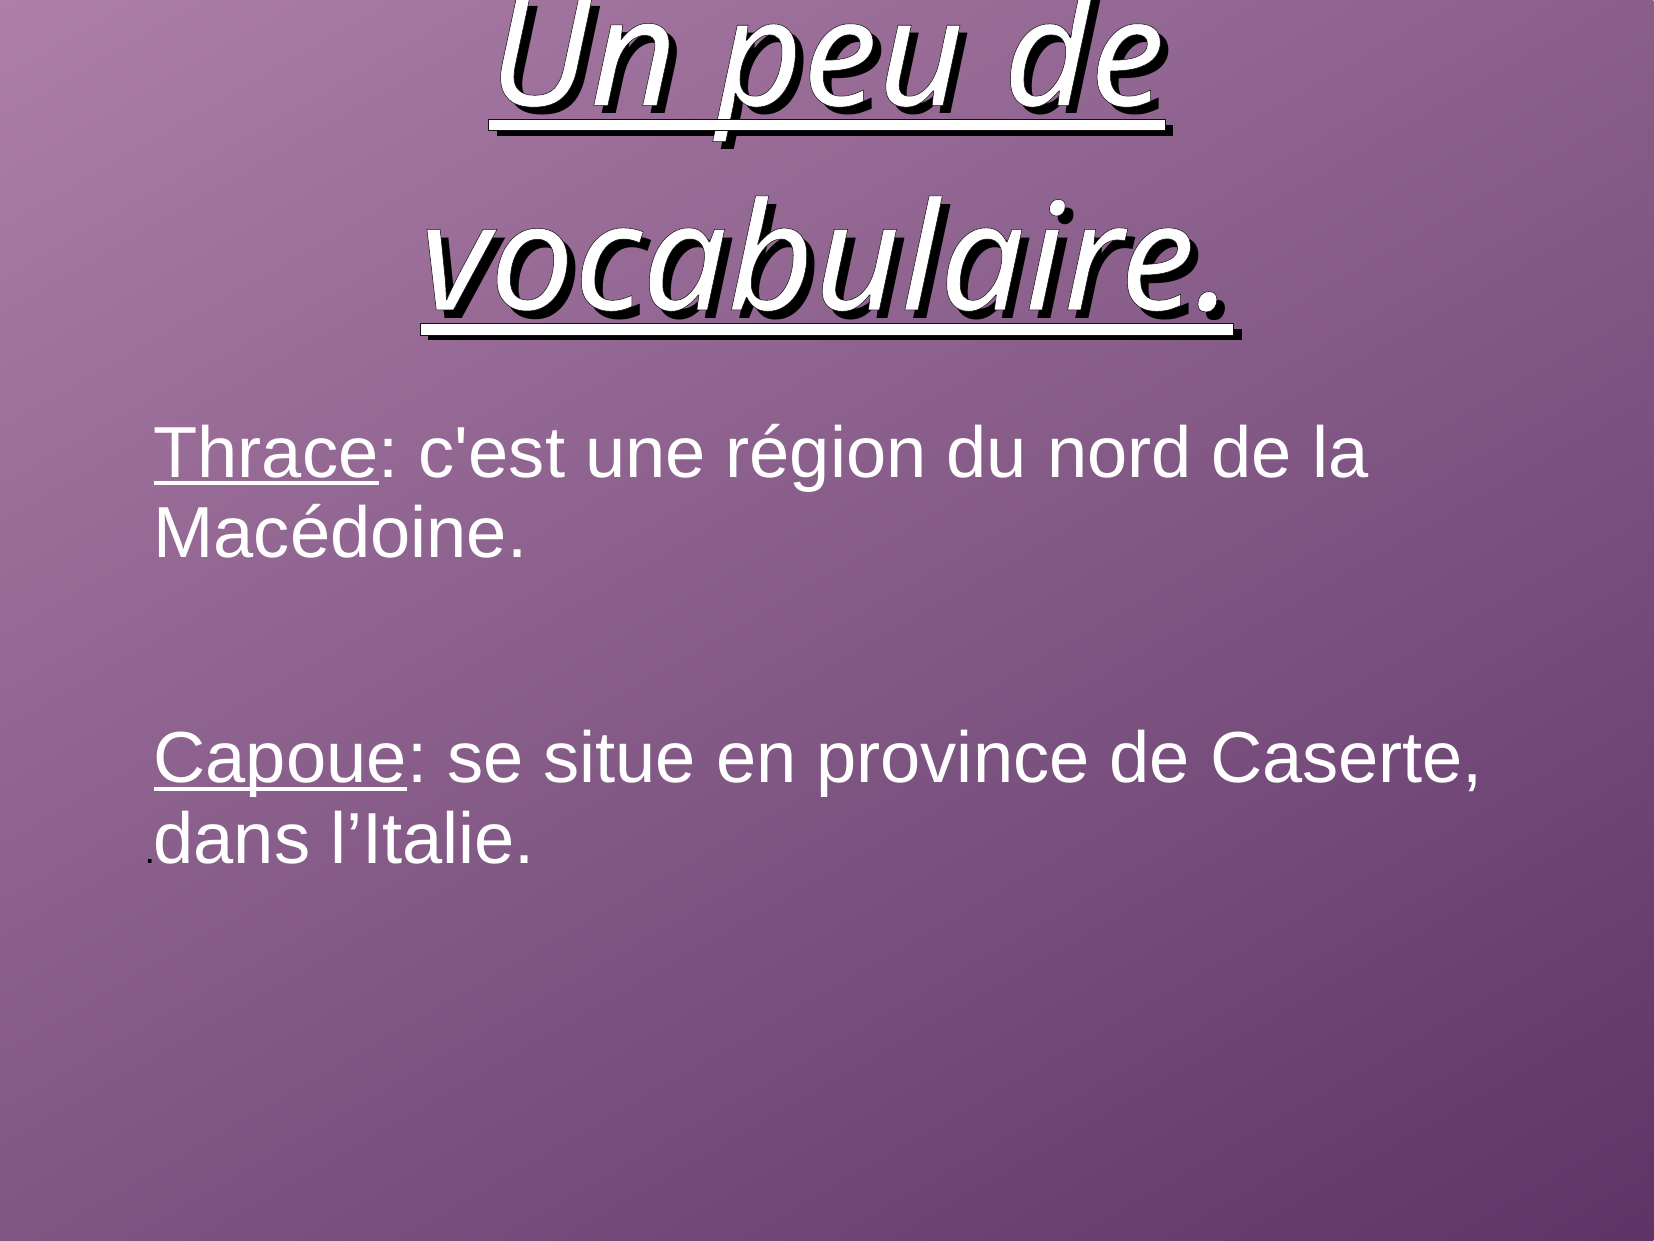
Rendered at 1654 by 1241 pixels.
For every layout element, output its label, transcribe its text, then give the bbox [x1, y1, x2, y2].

title Un peu de vocabulaire. [82, 12, 1571, 287]
text_box . [129, 822, 308, 922]
text_box [803, 448, 993, 567]
list Thrace: c'est une région du nord de la Macédoine. Capoue: se situe en province de Caserte, dans l’Italie. [82, 299, 1571, 1019]
